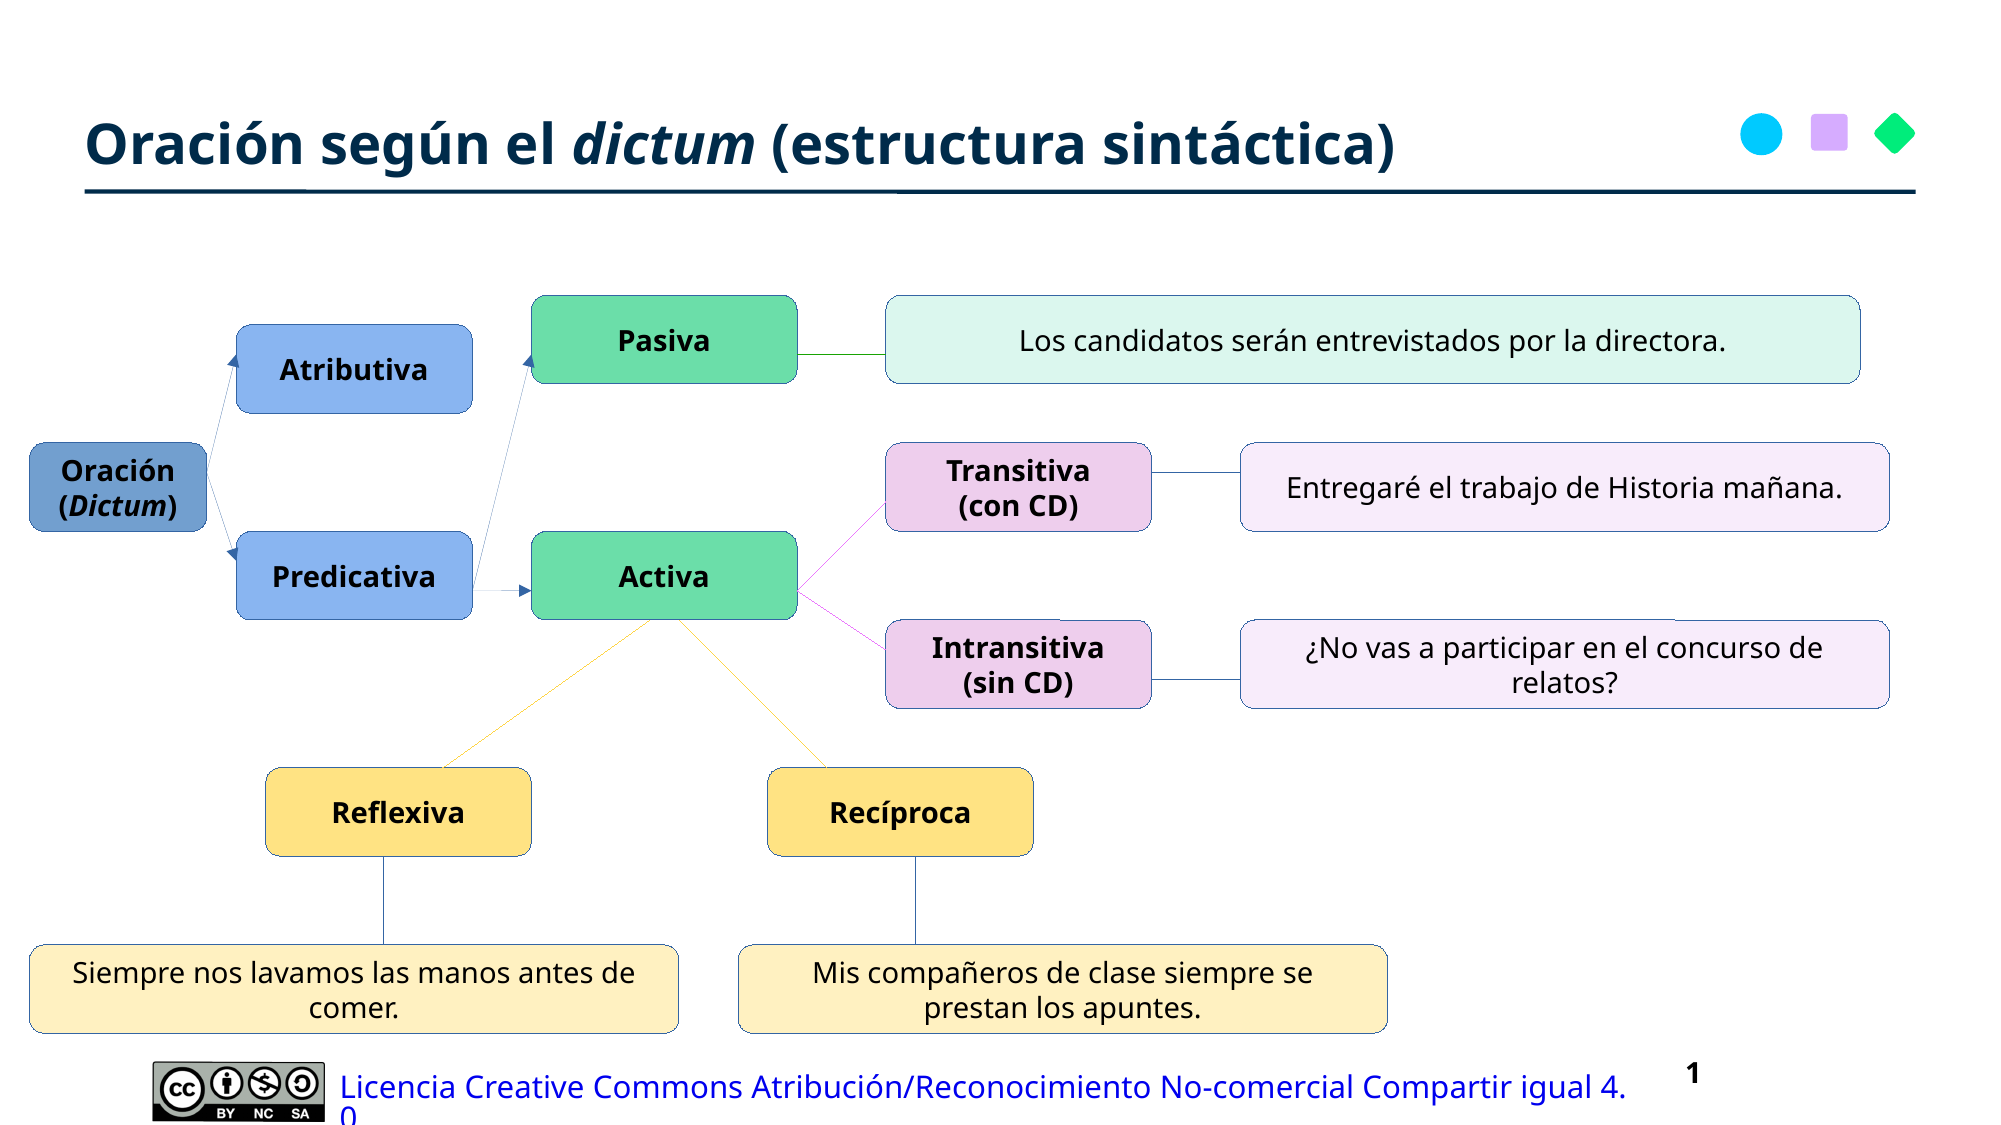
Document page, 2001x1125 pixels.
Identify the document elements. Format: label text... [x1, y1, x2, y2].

text_box Mis compañeros de clase siempre se prestan los apuntes. [738, 944, 1388, 1034]
text_box Siempre nos lavamos las manos antes de comer. [29, 944, 679, 1034]
text_box Reflexiva [265, 767, 532, 857]
text_box ¿No vas a participar en el concurso de relatos? [1240, 619, 1890, 709]
text_box Atributiva [236, 324, 473, 414]
picture [152, 1061, 325, 1122]
text_box Pasiva [531, 295, 798, 384]
title Oración según el dictum (estructura sintáctica) [84, 29, 1601, 177]
text_box Licencia Creative Commons Atribución/Reconocimiento No-comercial Compartir igual 4.0 [324, 1059, 1654, 1118]
text_box Intransitiva (sin CD) [885, 619, 1152, 709]
text_box Los candidatos serán entrevistados por la directora. [885, 295, 1861, 384]
text_box Oración (Dictum) [29, 442, 207, 532]
text_box Entregaré el trabajo de Historia mañana. [1240, 442, 1890, 532]
text_box Transitiva (con CD) [885, 442, 1152, 532]
text_box Predicativa [236, 531, 473, 620]
text_box Activa [531, 531, 798, 620]
text_box Recíproca [767, 767, 1034, 857]
